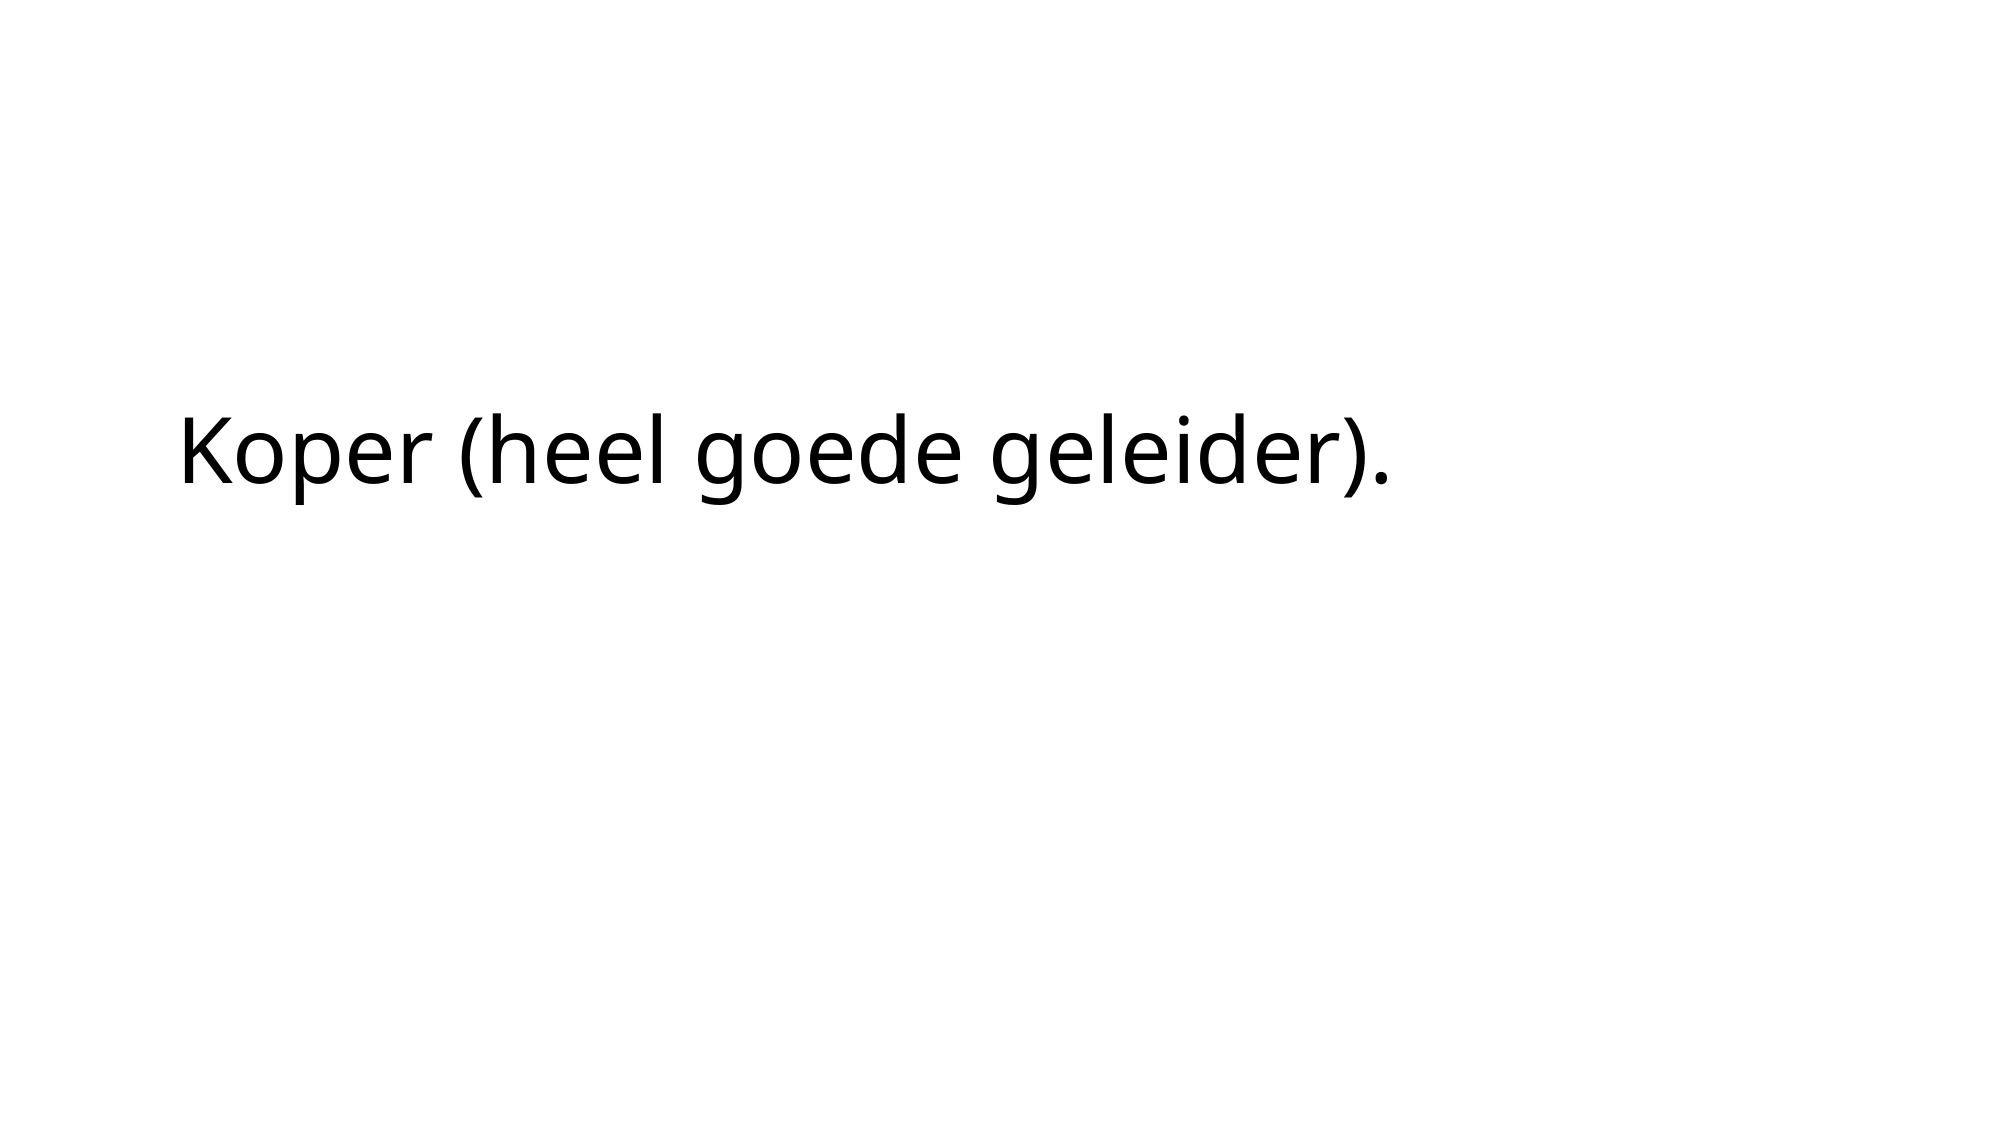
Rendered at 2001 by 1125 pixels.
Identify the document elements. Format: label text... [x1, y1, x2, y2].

title Koper (heel goede geleider). [137, 345, 1863, 563]
